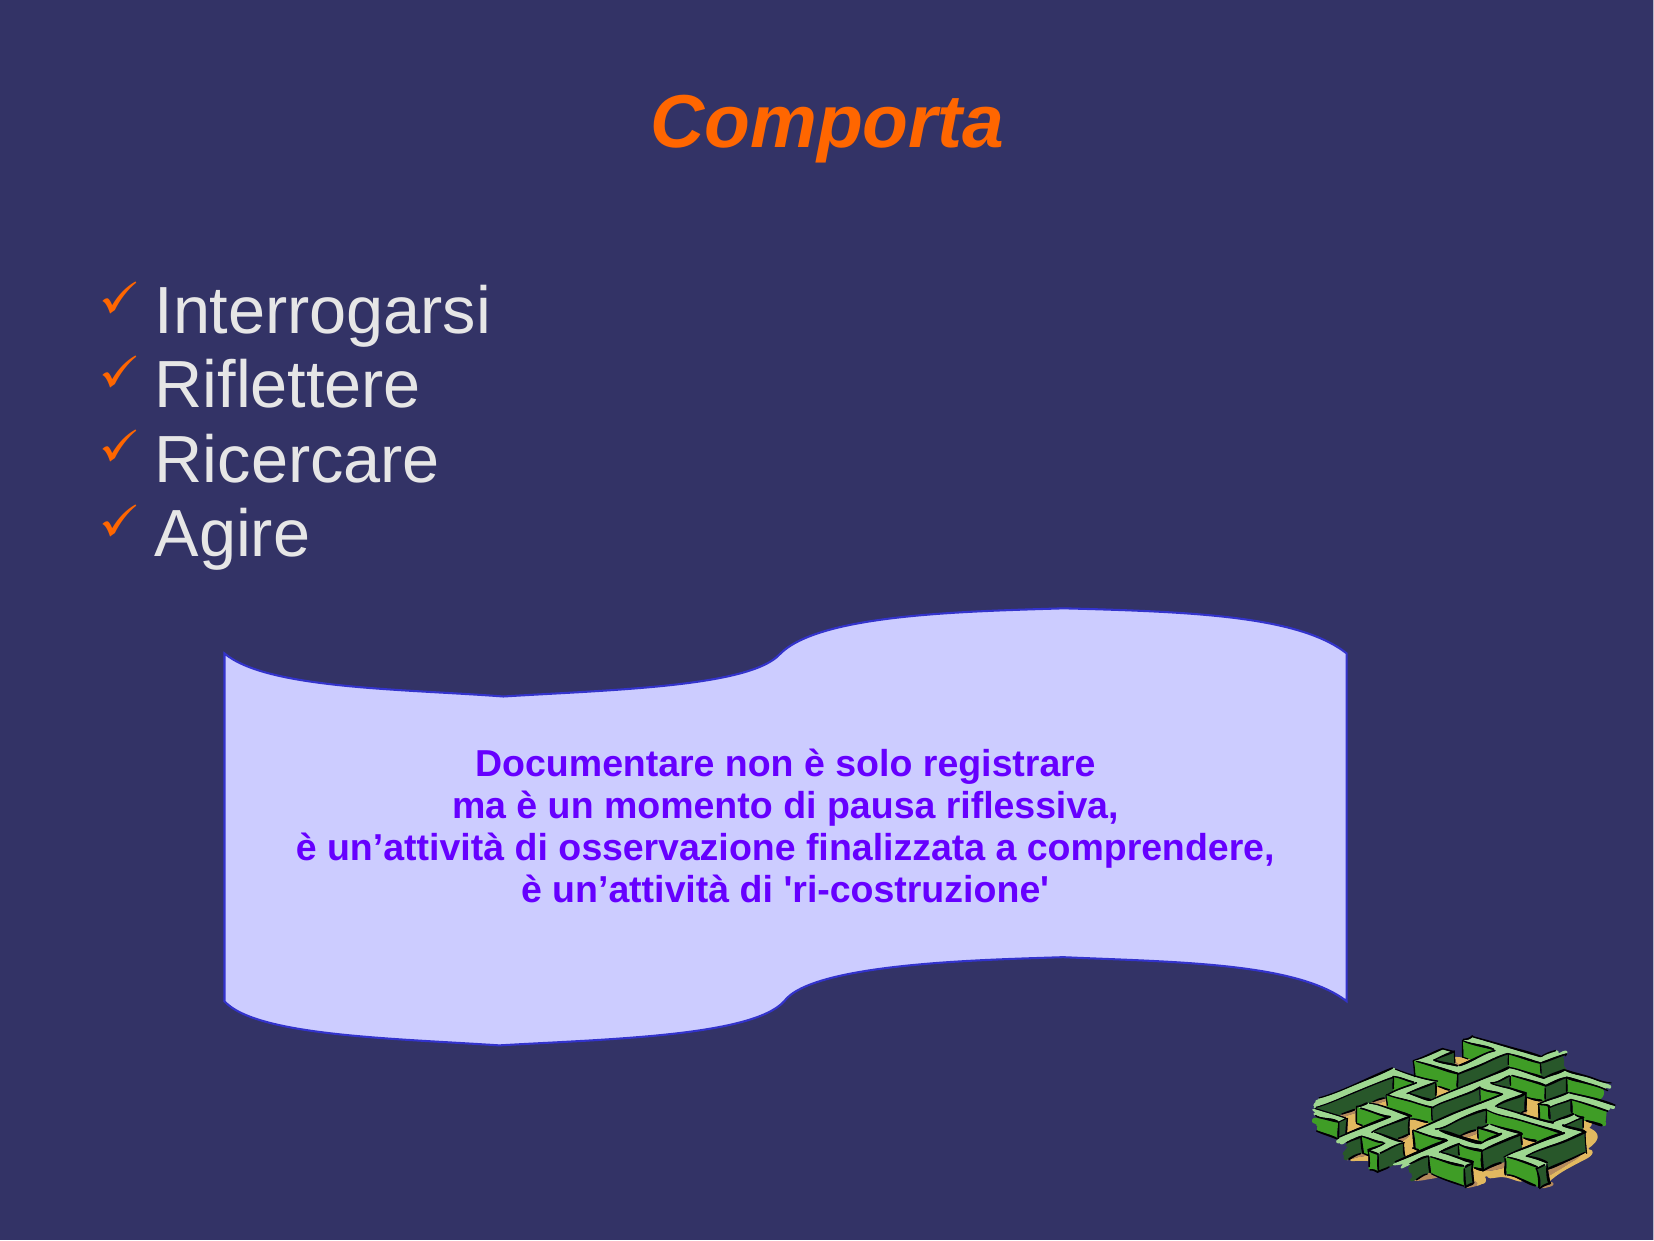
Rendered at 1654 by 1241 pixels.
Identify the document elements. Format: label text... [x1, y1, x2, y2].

text_box [224, 653, 497, 696]
text_box Comporta [121, 19, 1535, 227]
text_box [224, 958, 1038, 1046]
text_box Documentare non è solo registrare ma è un momento di pausa riflessiva, è un’attività di osservazione finalizzata a comprendere, è un’attività di 'ri-costruzione' [224, 696, 1347, 958]
text_box [511, 608, 1347, 696]
text_box Interrogarsi Riflettere Ricercare Agire [82, 265, 1571, 1108]
text_box [1082, 958, 1347, 1002]
